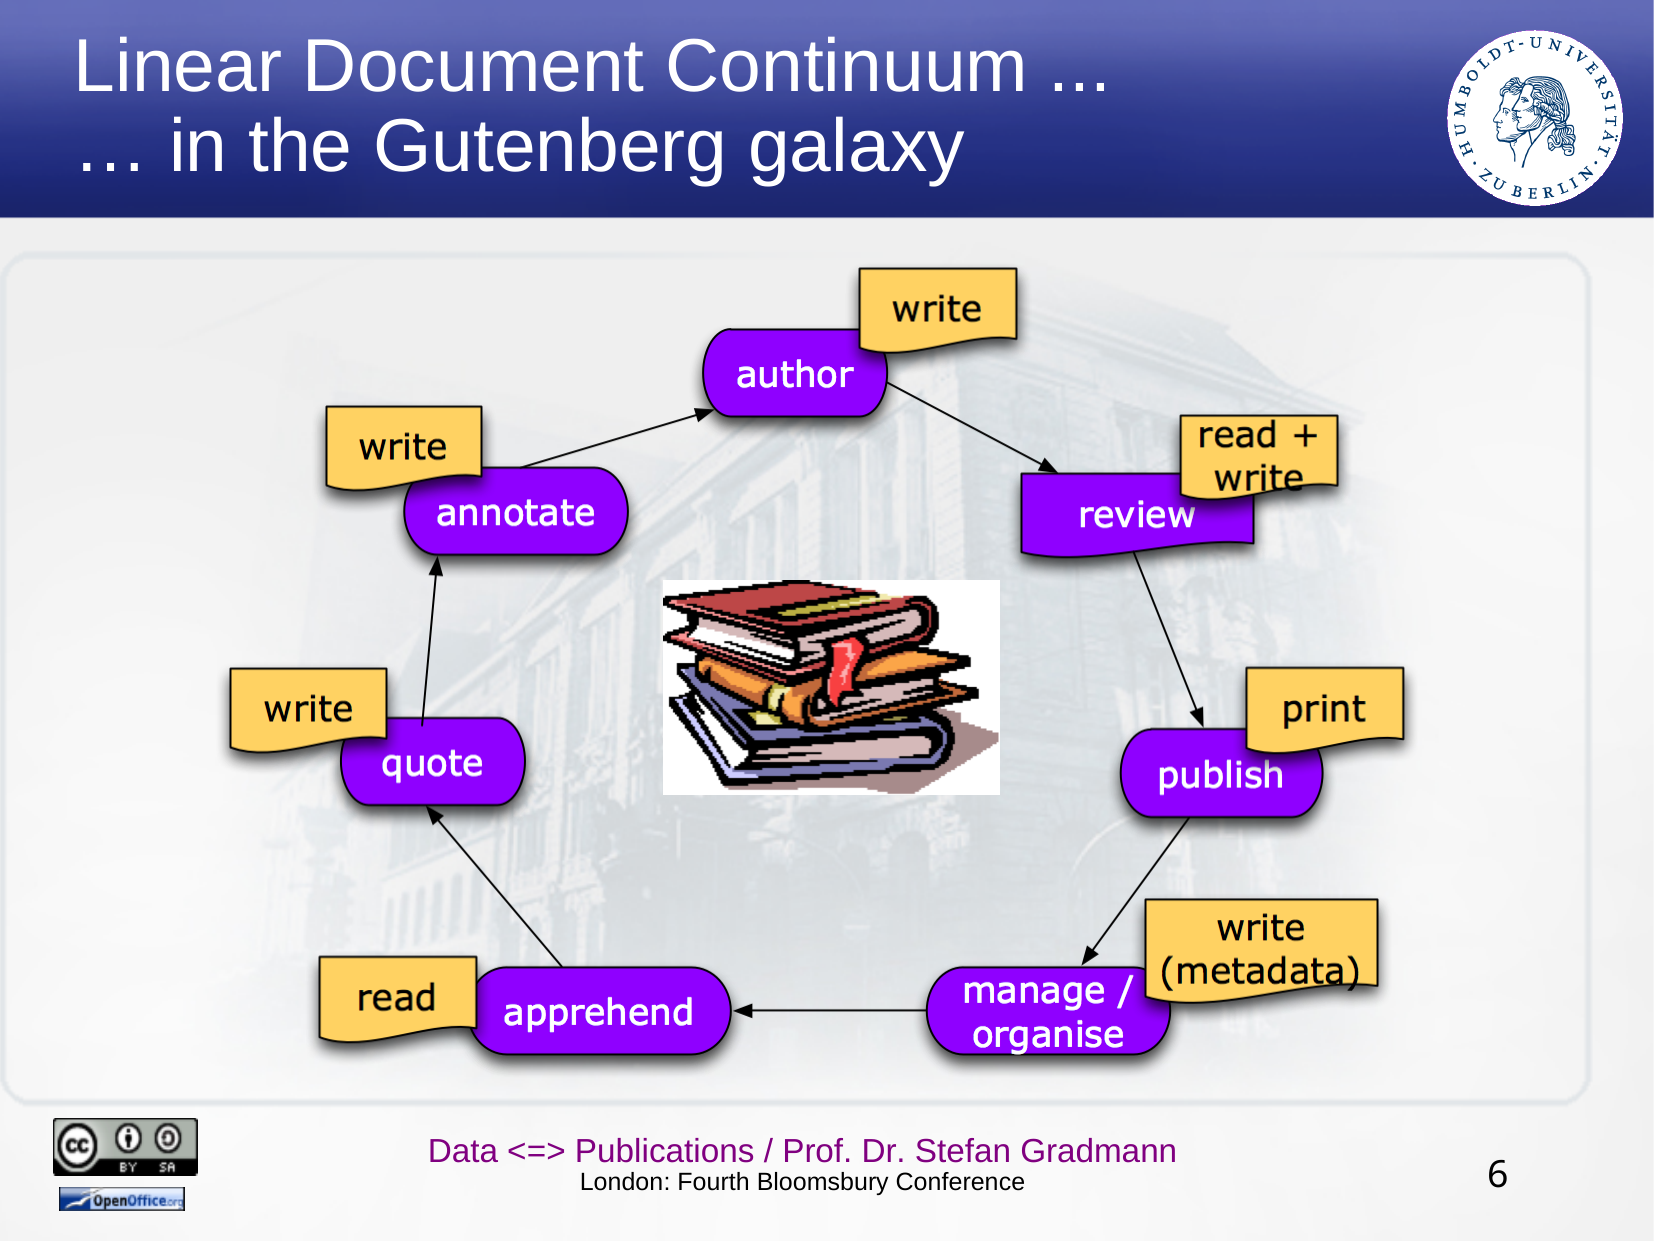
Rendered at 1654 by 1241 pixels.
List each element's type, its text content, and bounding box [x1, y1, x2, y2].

picture [0, 0, 1654, 1241]
title Linear Document Continuum ... … in the Gutenberg galaxy [58, 4, 1388, 211]
